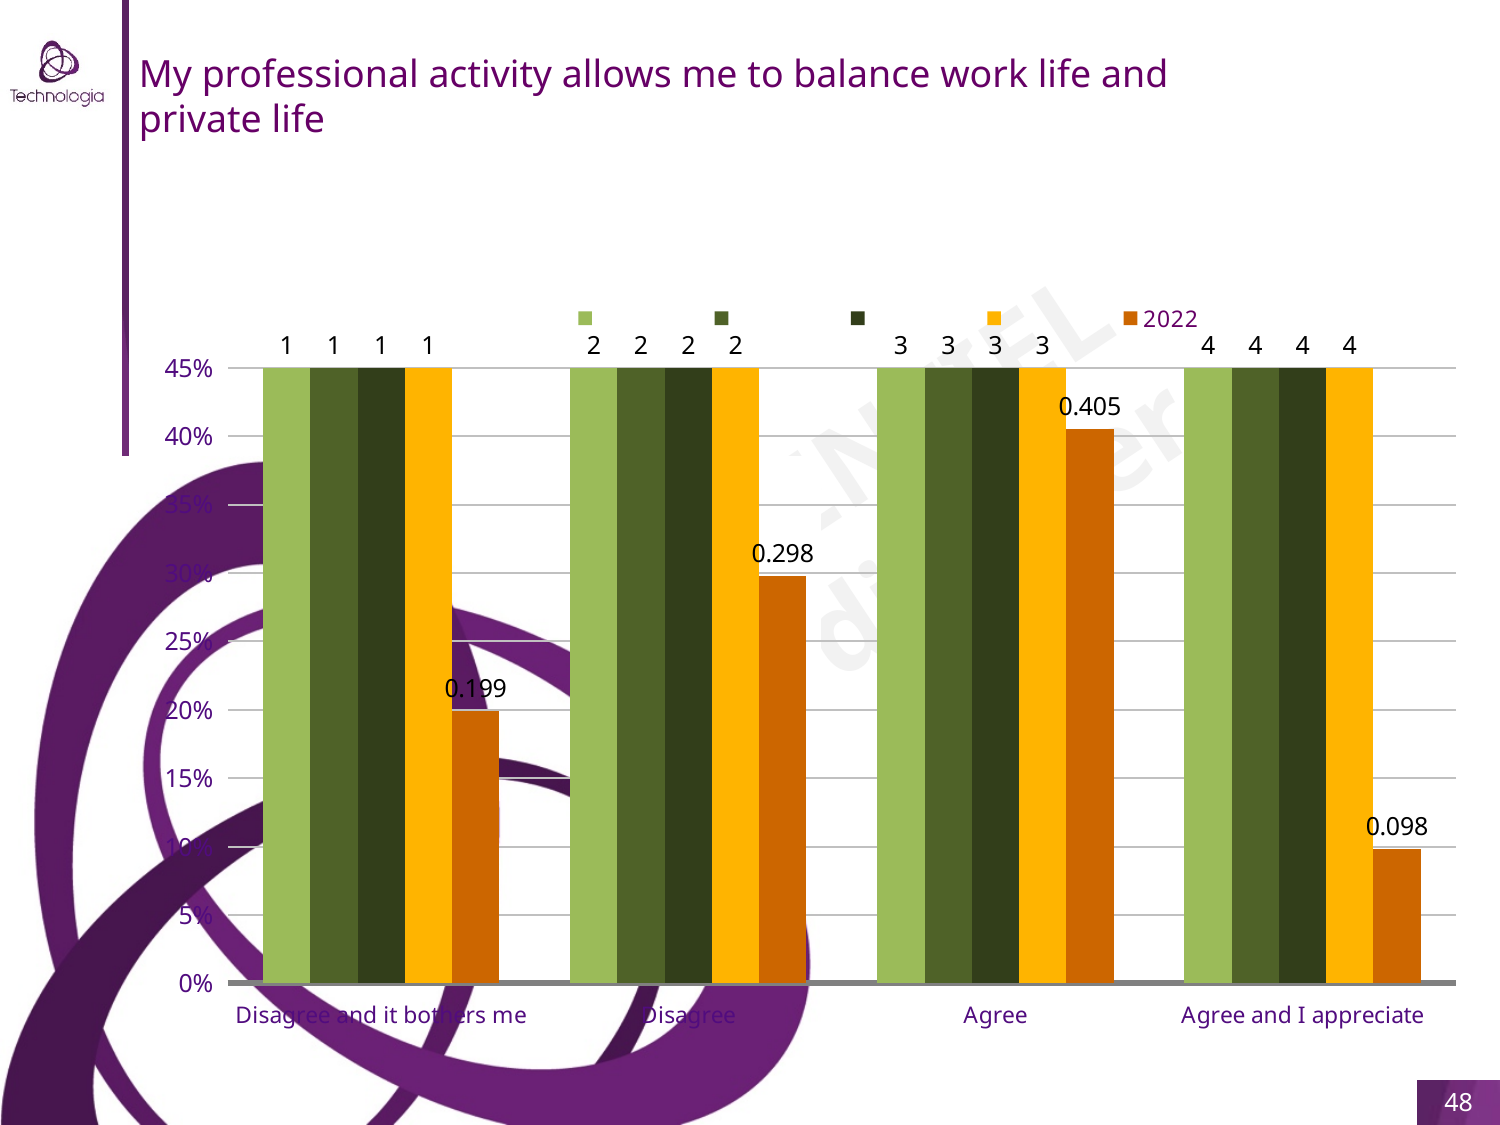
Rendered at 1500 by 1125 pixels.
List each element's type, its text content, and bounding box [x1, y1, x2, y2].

picture [1417, 1080, 1500, 1125]
chart [123, 215, 1460, 1083]
picture [0, 33, 113, 114]
picture [0, 0, 821, 1125]
title My professional activity allows me to balance work life and private life [123, 42, 1282, 185]
